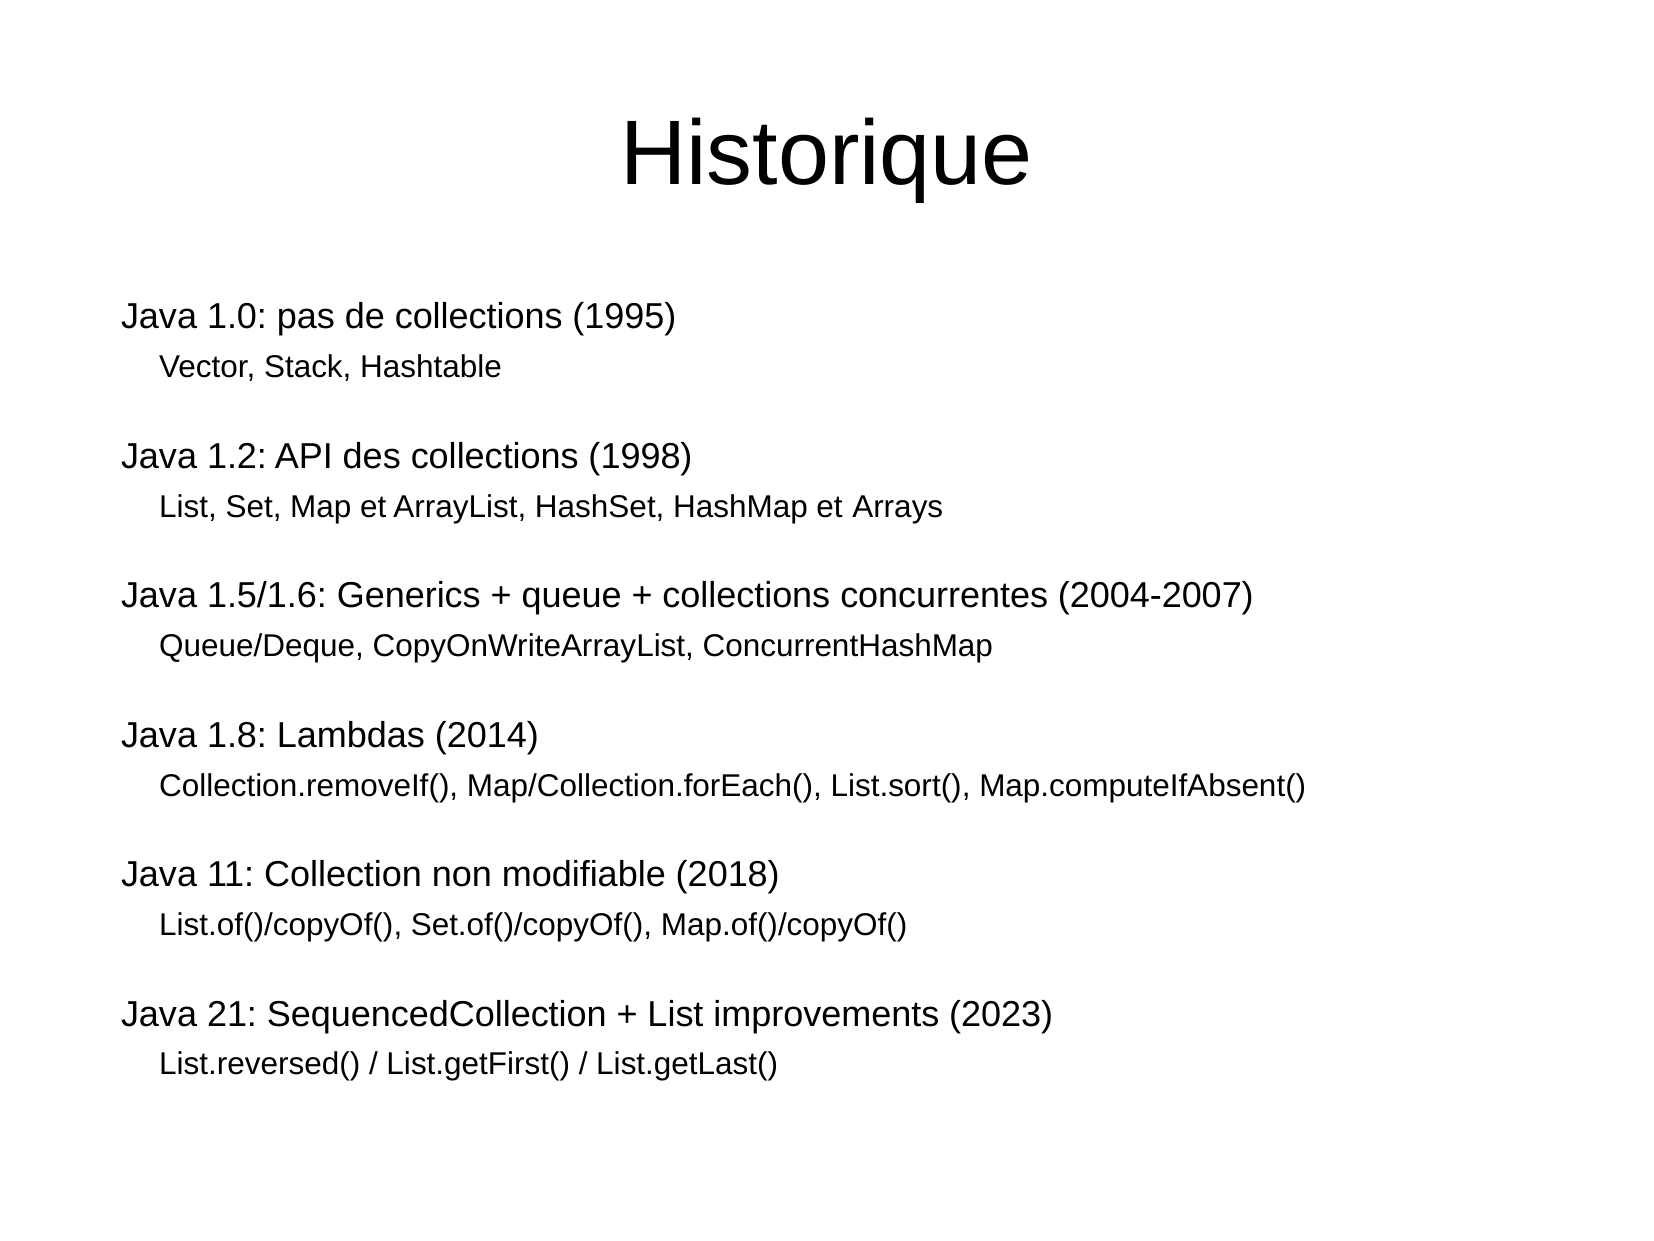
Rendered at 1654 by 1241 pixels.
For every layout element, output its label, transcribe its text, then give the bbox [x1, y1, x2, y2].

list Java 1.0: pas de collections (1995) Vector, Stack, Hashtable Java 1.2: API des collections (1998) List, Set, Map et ArrayList, HashSet, HashMap et Arrays Java 1.5/1.6: Generics + queue + collections concurrentes (2004-2007) Queue/Deque, CopyOnWriteArrayList, ConcurrentHashMap Java 1.8: Lambdas (2014) Collection.removeIf(), Map/Collection.forEach(), List.sort(), Map.computeIfAbsent() Java 11: Collection non modifiable (2018) List.of()/copyOf(), Set.of()/copyOf(), Map.of()/copyOf() Java 21: SequencedCollection + List improvements (2023) List.reversed() / List.getFirst() / List.getLast() [82, 296, 1571, 1086]
title Historique [82, 49, 1571, 257]
